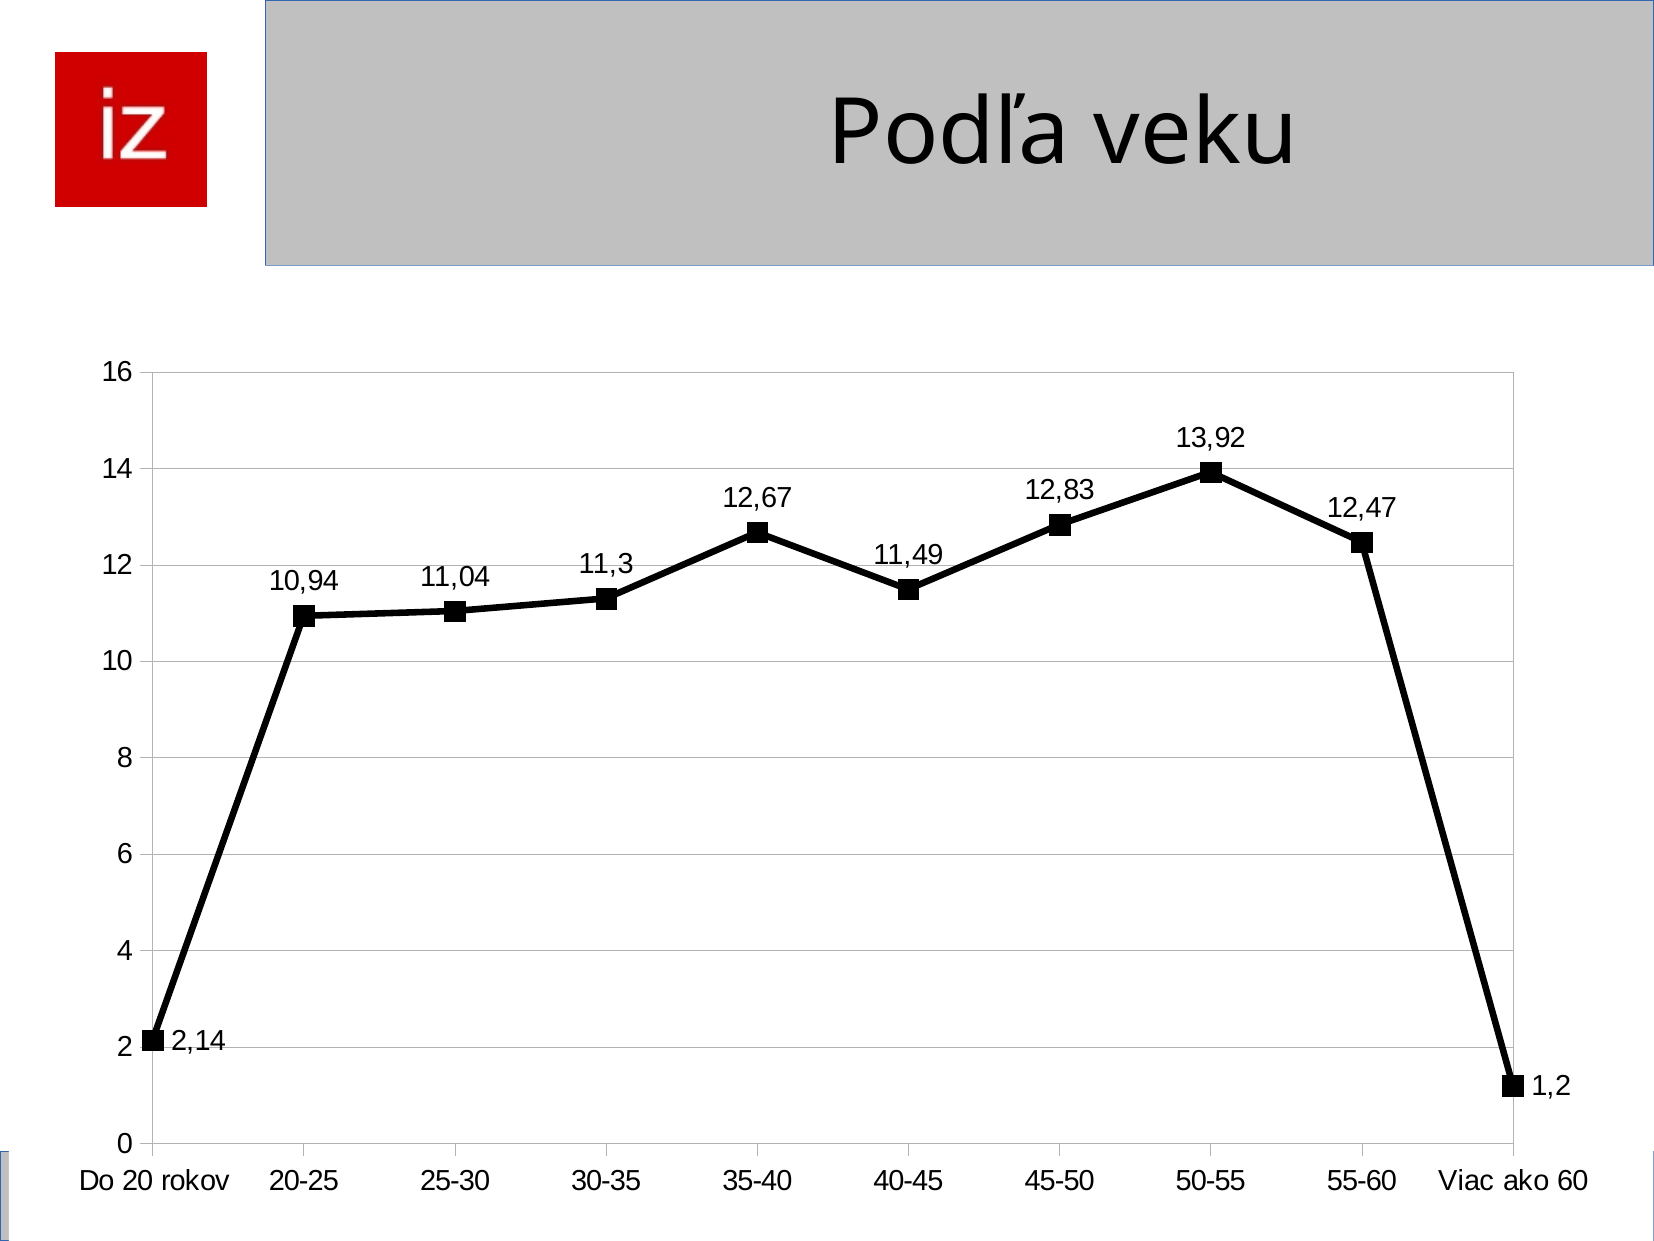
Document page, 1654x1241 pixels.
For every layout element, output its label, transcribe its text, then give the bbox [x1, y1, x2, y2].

picture [55, 52, 207, 207]
title Podľa veku [561, 29, 1565, 237]
picture [8, 265, 1654, 1241]
